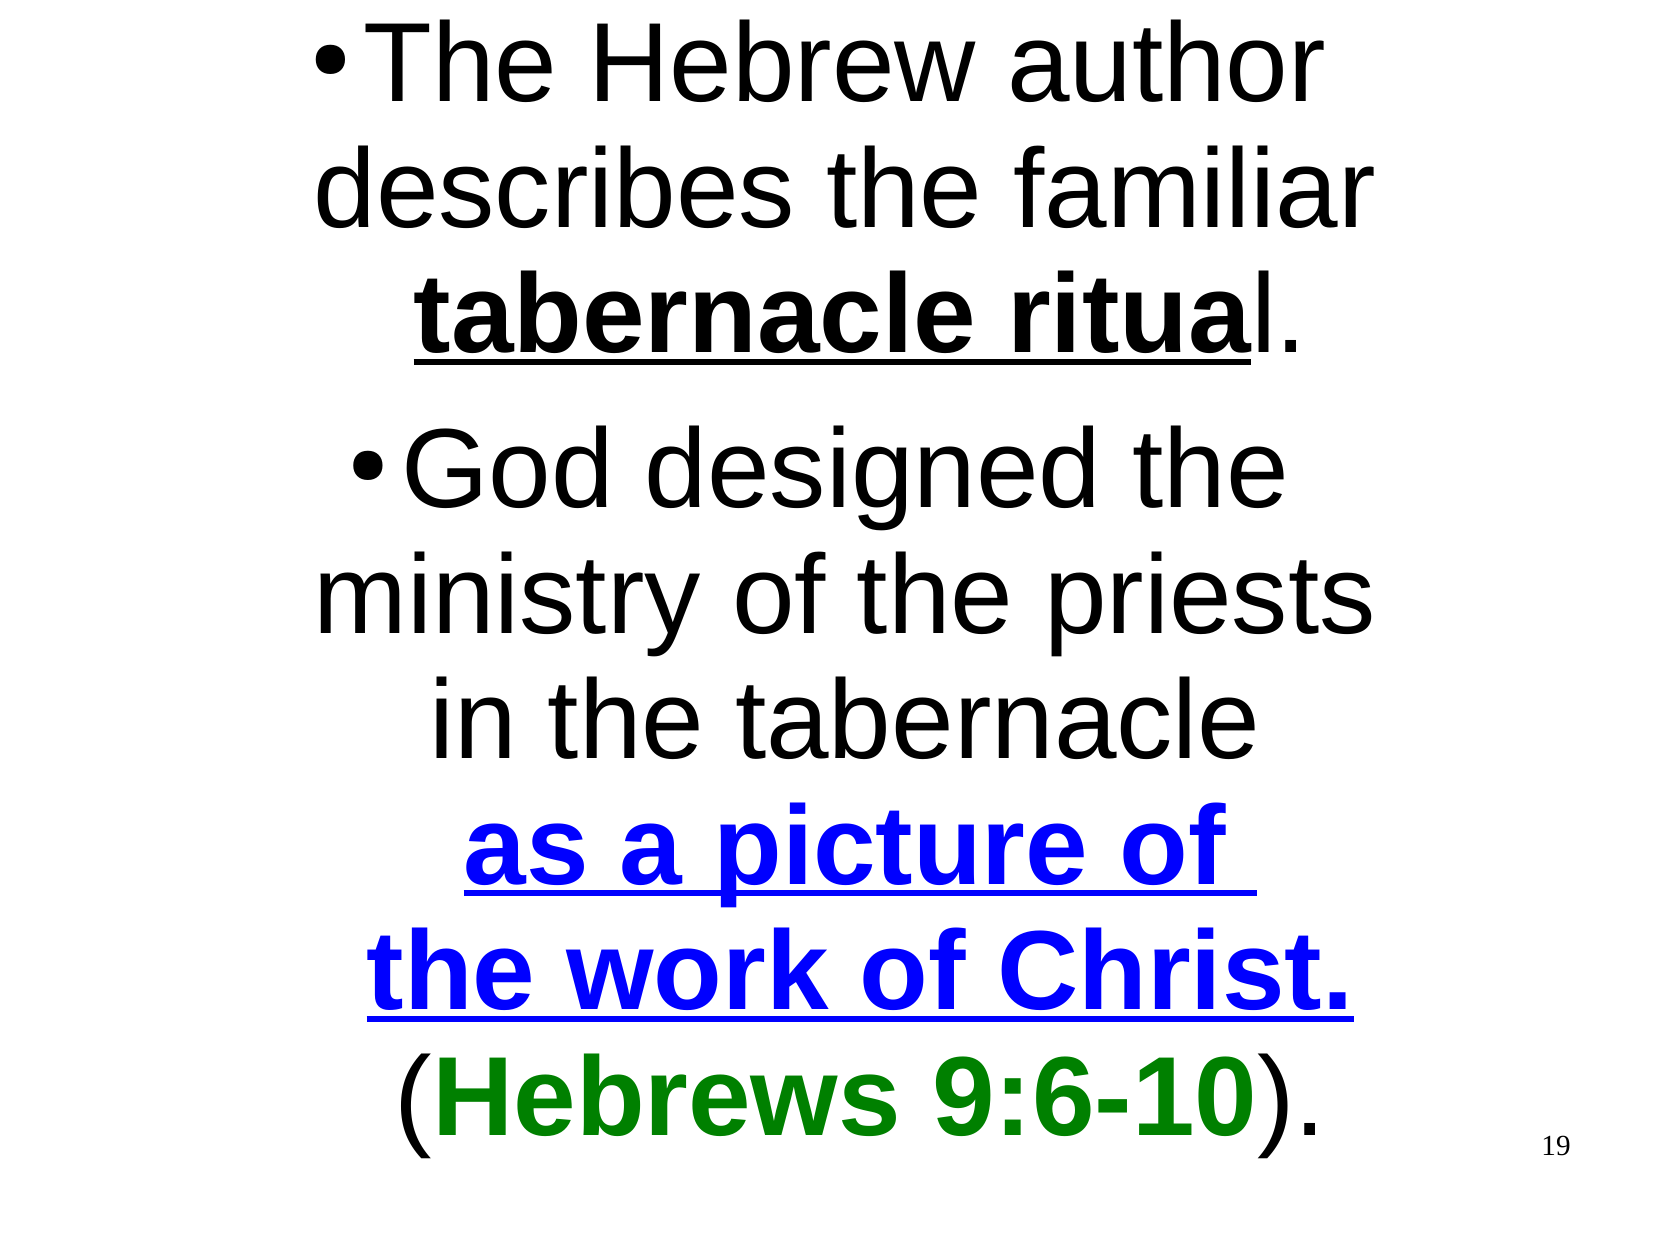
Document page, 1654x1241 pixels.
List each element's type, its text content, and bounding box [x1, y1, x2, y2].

list The Hebrew author describes the familiar tabernacle ritual. God designed the ministry of the priests in the tabernacle as a picture of the work of Christ. (Hebrews 9:6-10). [0, 0, 1651, 1238]
